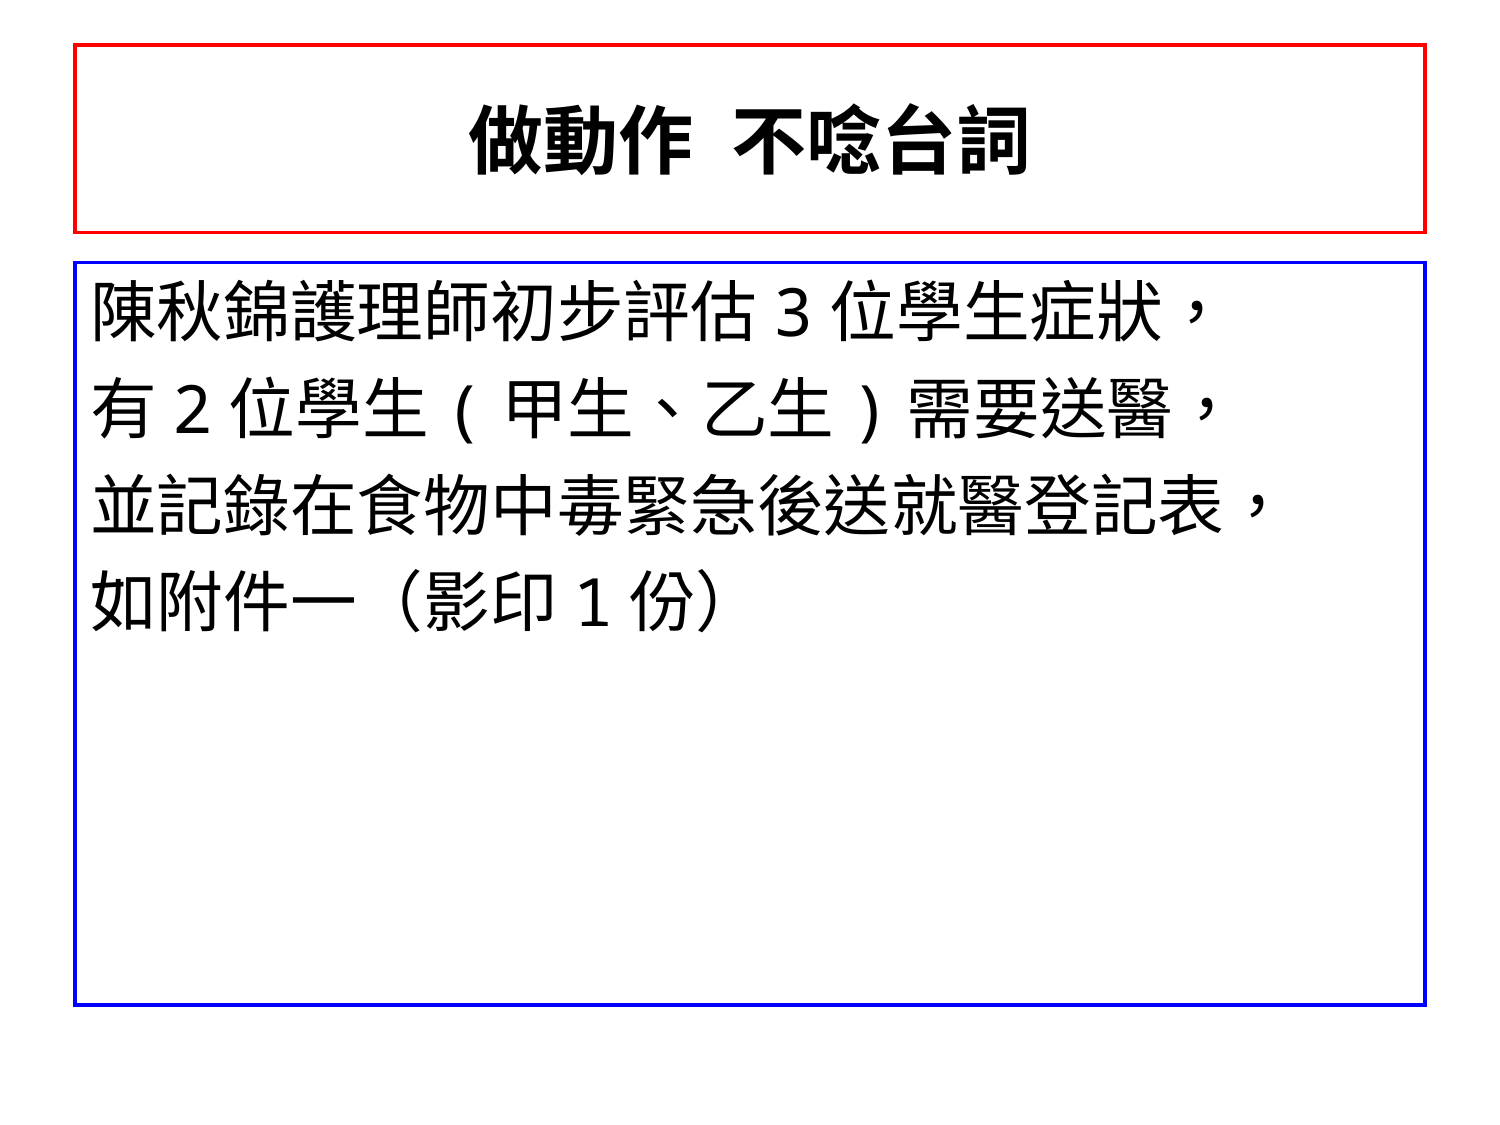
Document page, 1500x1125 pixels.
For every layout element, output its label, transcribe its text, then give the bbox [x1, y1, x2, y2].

list 陳秋錦護理師初步評估3位學生症狀， 有2位學生(甲生、乙生)需要送醫， 並記錄在食物中毒緊急後送就醫登記表， 如附件一（影印1份） [75, 262, 1426, 1005]
title 做動作 不唸台詞 [75, 45, 1426, 233]
